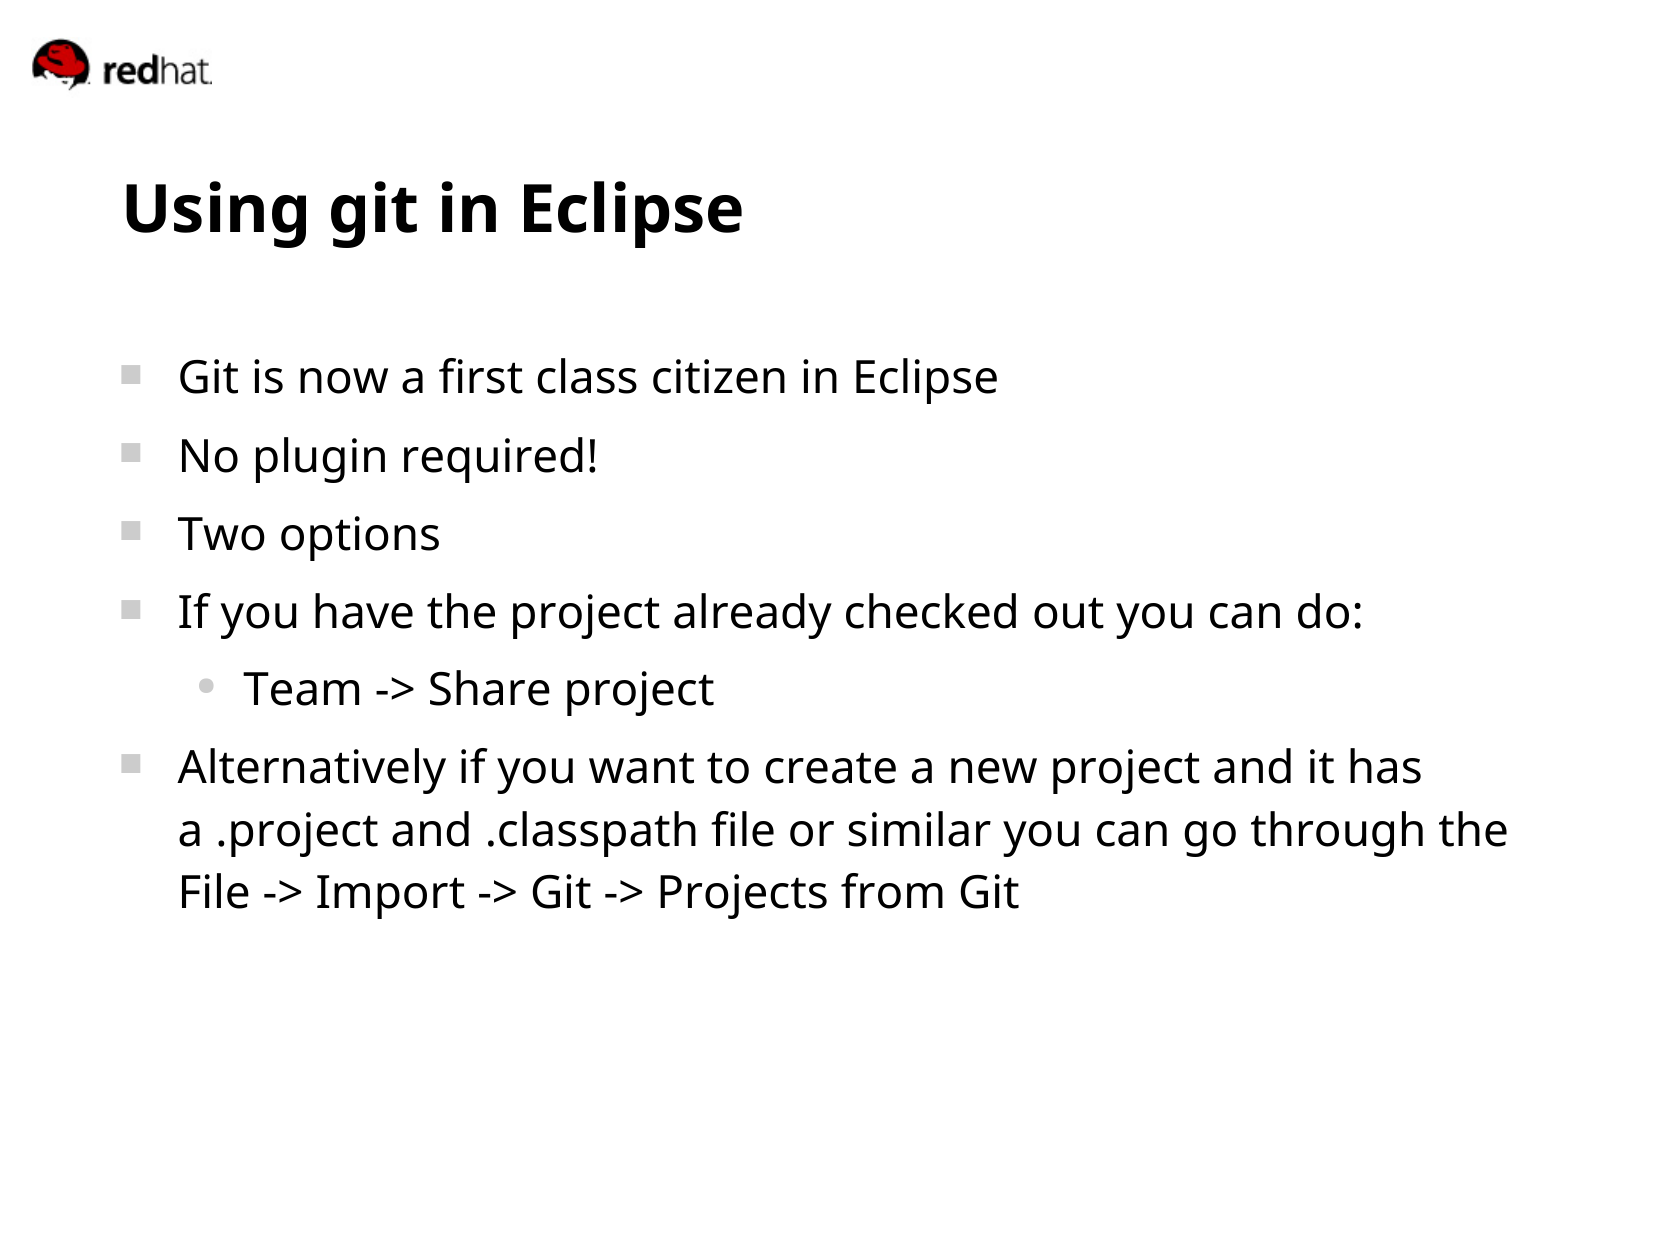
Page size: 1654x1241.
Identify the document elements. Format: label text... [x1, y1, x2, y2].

list Git is now a first class citizen in Eclipse No plugin required! Two options If you have the project already checked out you can do: Team -> Share project Alternatively if you want to create a new project and it has a .project and .classpath file or similar you can go through the File -> Import -> Git -> Projects from Git [121, 344, 1534, 1127]
title Using git in Eclipse [121, 102, 1534, 310]
picture [31, 37, 212, 98]
